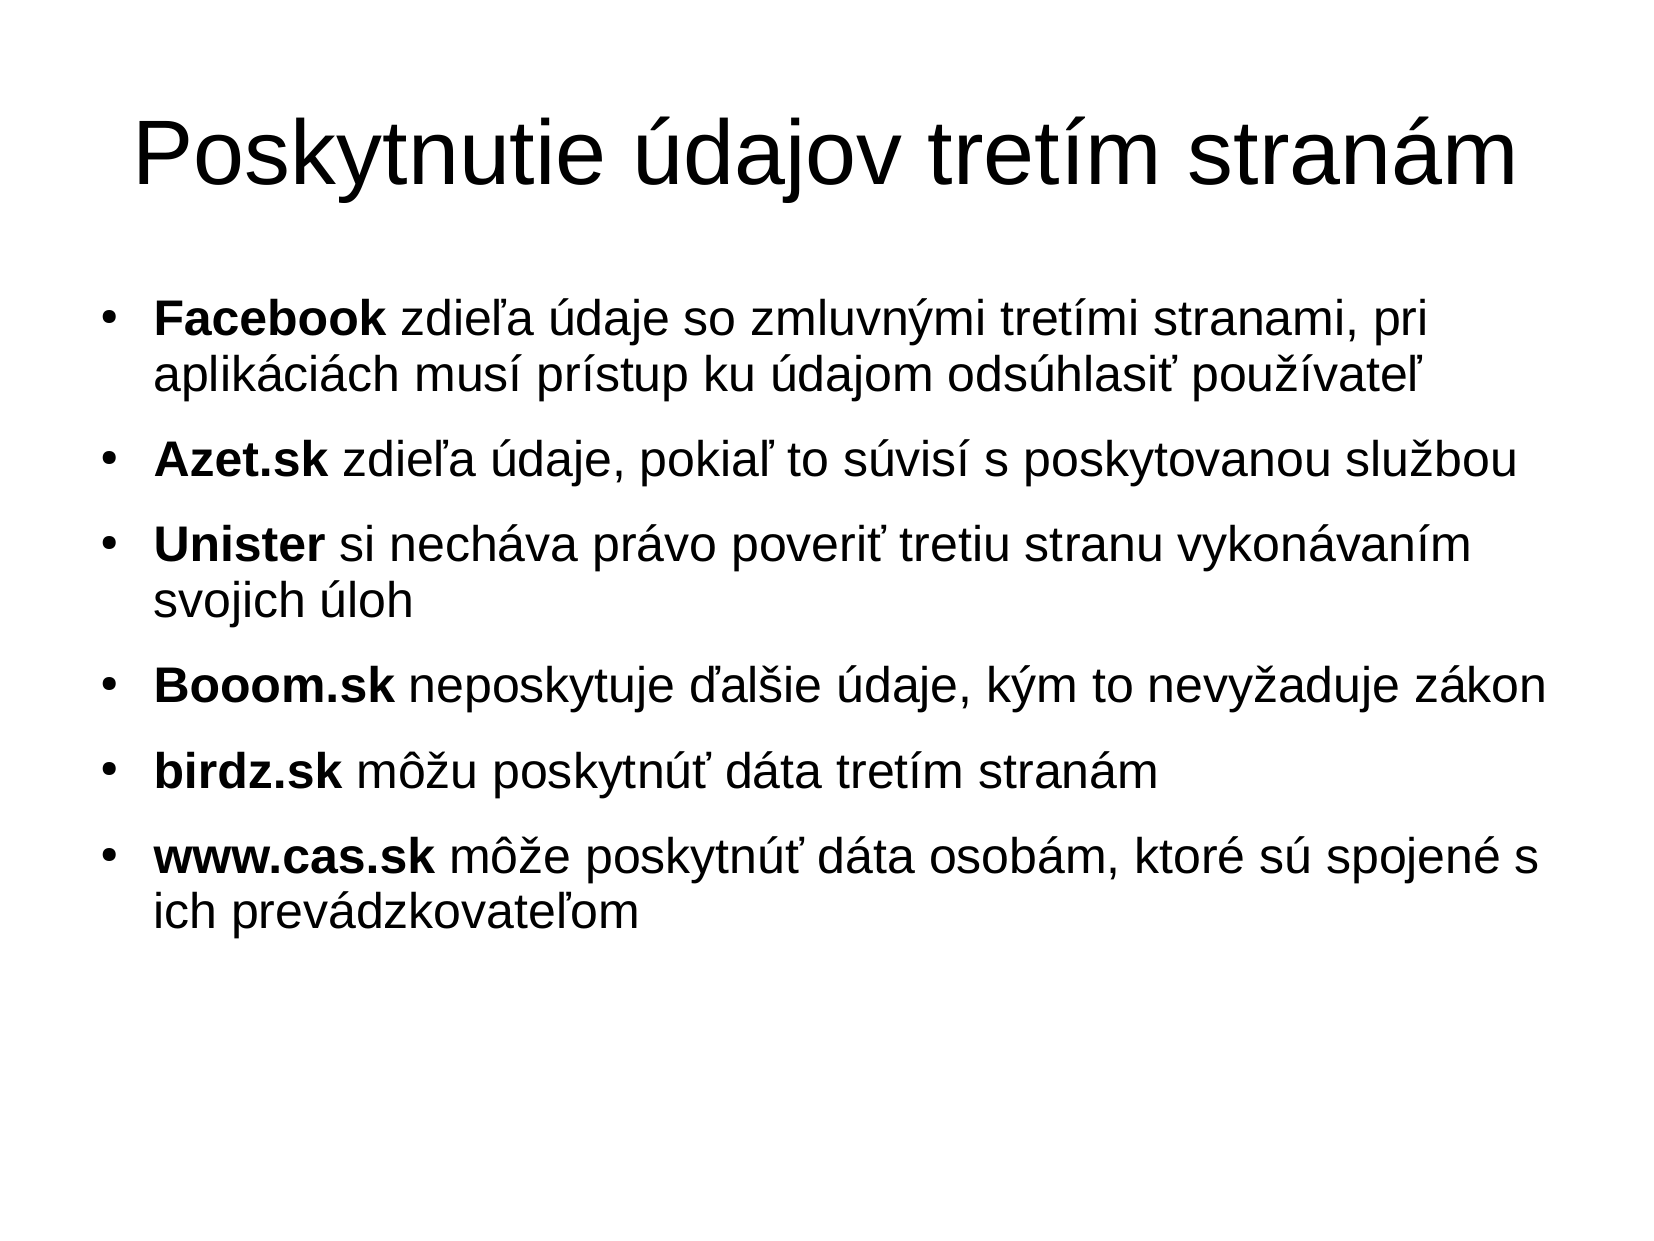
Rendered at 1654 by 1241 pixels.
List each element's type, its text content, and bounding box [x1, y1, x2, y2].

title Poskytnutie údajov tretím stranám [82, 56, 1571, 250]
list Facebook zdieľa údaje so zmluvnými tretími stranami, pri aplikáciách musí prístup ku údajom odsúhlasiť používateľ Azet.sk zdieľa údaje, pokiaľ to súvisí s poskytovanou službou Unister si necháva právo poveriť tretiu stranu vykonávaním svojich úloh Booom.sk neposkytuje ďalšie údaje, kým to nevyžaduje zákon birdz.sk môžu poskytnúť dáta tretím stranám www.cas.sk môže poskytnúť dáta osobám, ktoré sú spojené s ich prevádzkovateľom [82, 290, 1571, 1094]
